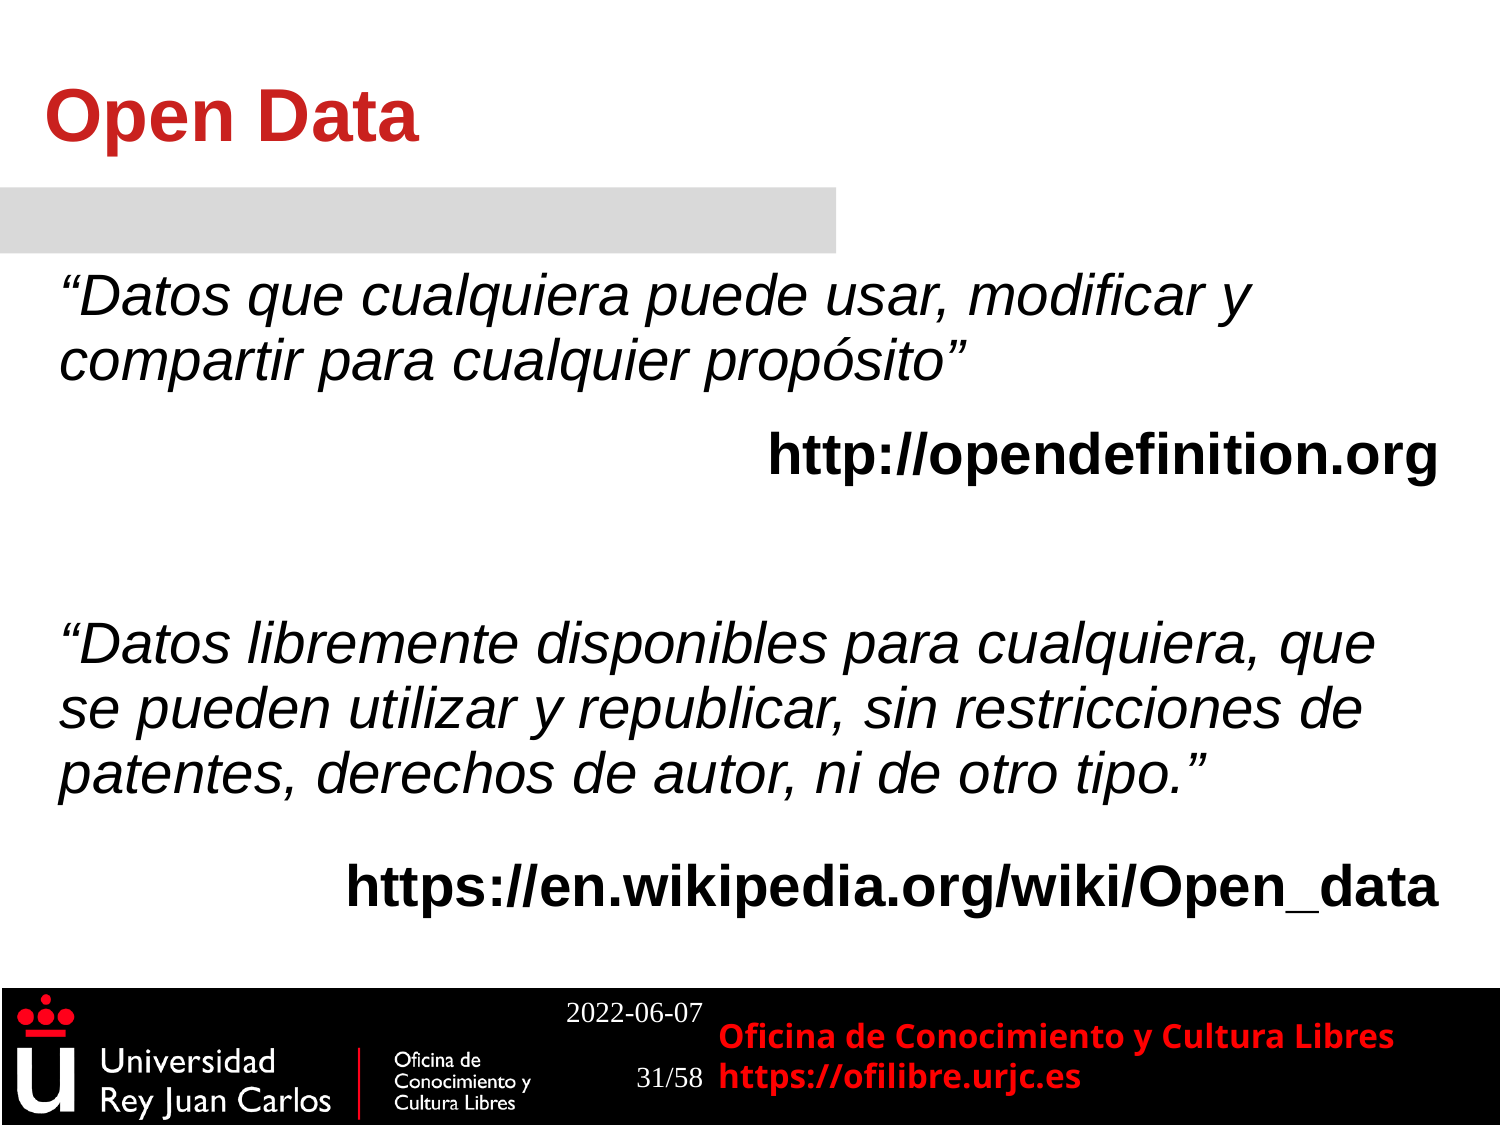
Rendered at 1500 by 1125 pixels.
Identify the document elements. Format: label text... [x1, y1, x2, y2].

text_box Open Data [30, 66, 1036, 249]
title [75, 7, 1425, 196]
picture [17, 994, 531, 1120]
text_box “Datos que cualquiera puede usar, modificar y compartir para cualquier propósito” http://opendefinition.org “Datos libremente disponibles para cualquiera, que se pueden utilizar y republicar, sin restricciones de patentes, derechos de autor, ni de otro tipo.” https://en.wikipedia.org/wiki/Open_data [45, 254, 1456, 926]
